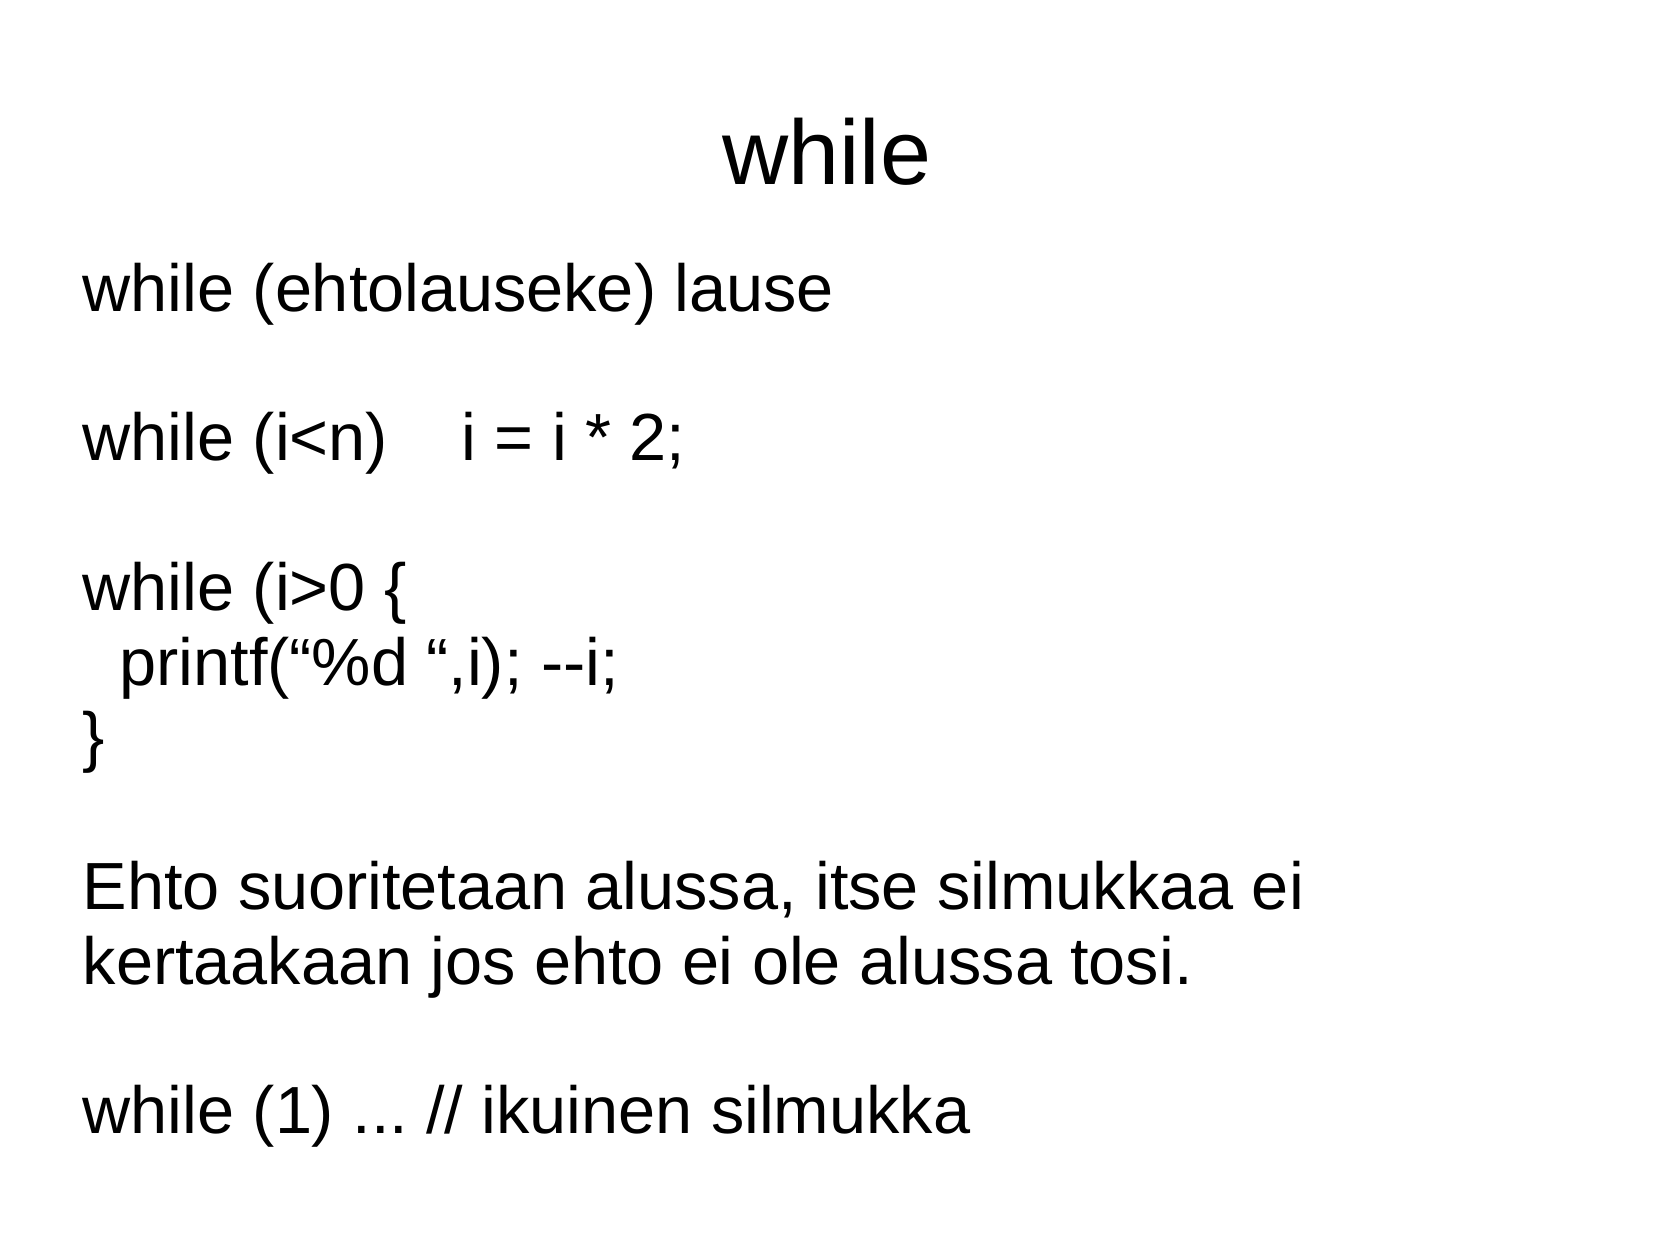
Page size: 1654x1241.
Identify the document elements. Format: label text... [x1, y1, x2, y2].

title while [82, 49, 1571, 250]
subtitle while (ehtolauseke) lause while (i<n) i = i * 2; while (i>0 { printf(“%d “,i); --i; } Ehto suoritetaan alussa, itse silmukkaa ei kertaakaan jos ehto ei ole alussa tosi. while (1) ... // ikuinen silmukka [82, 250, 1571, 1149]
